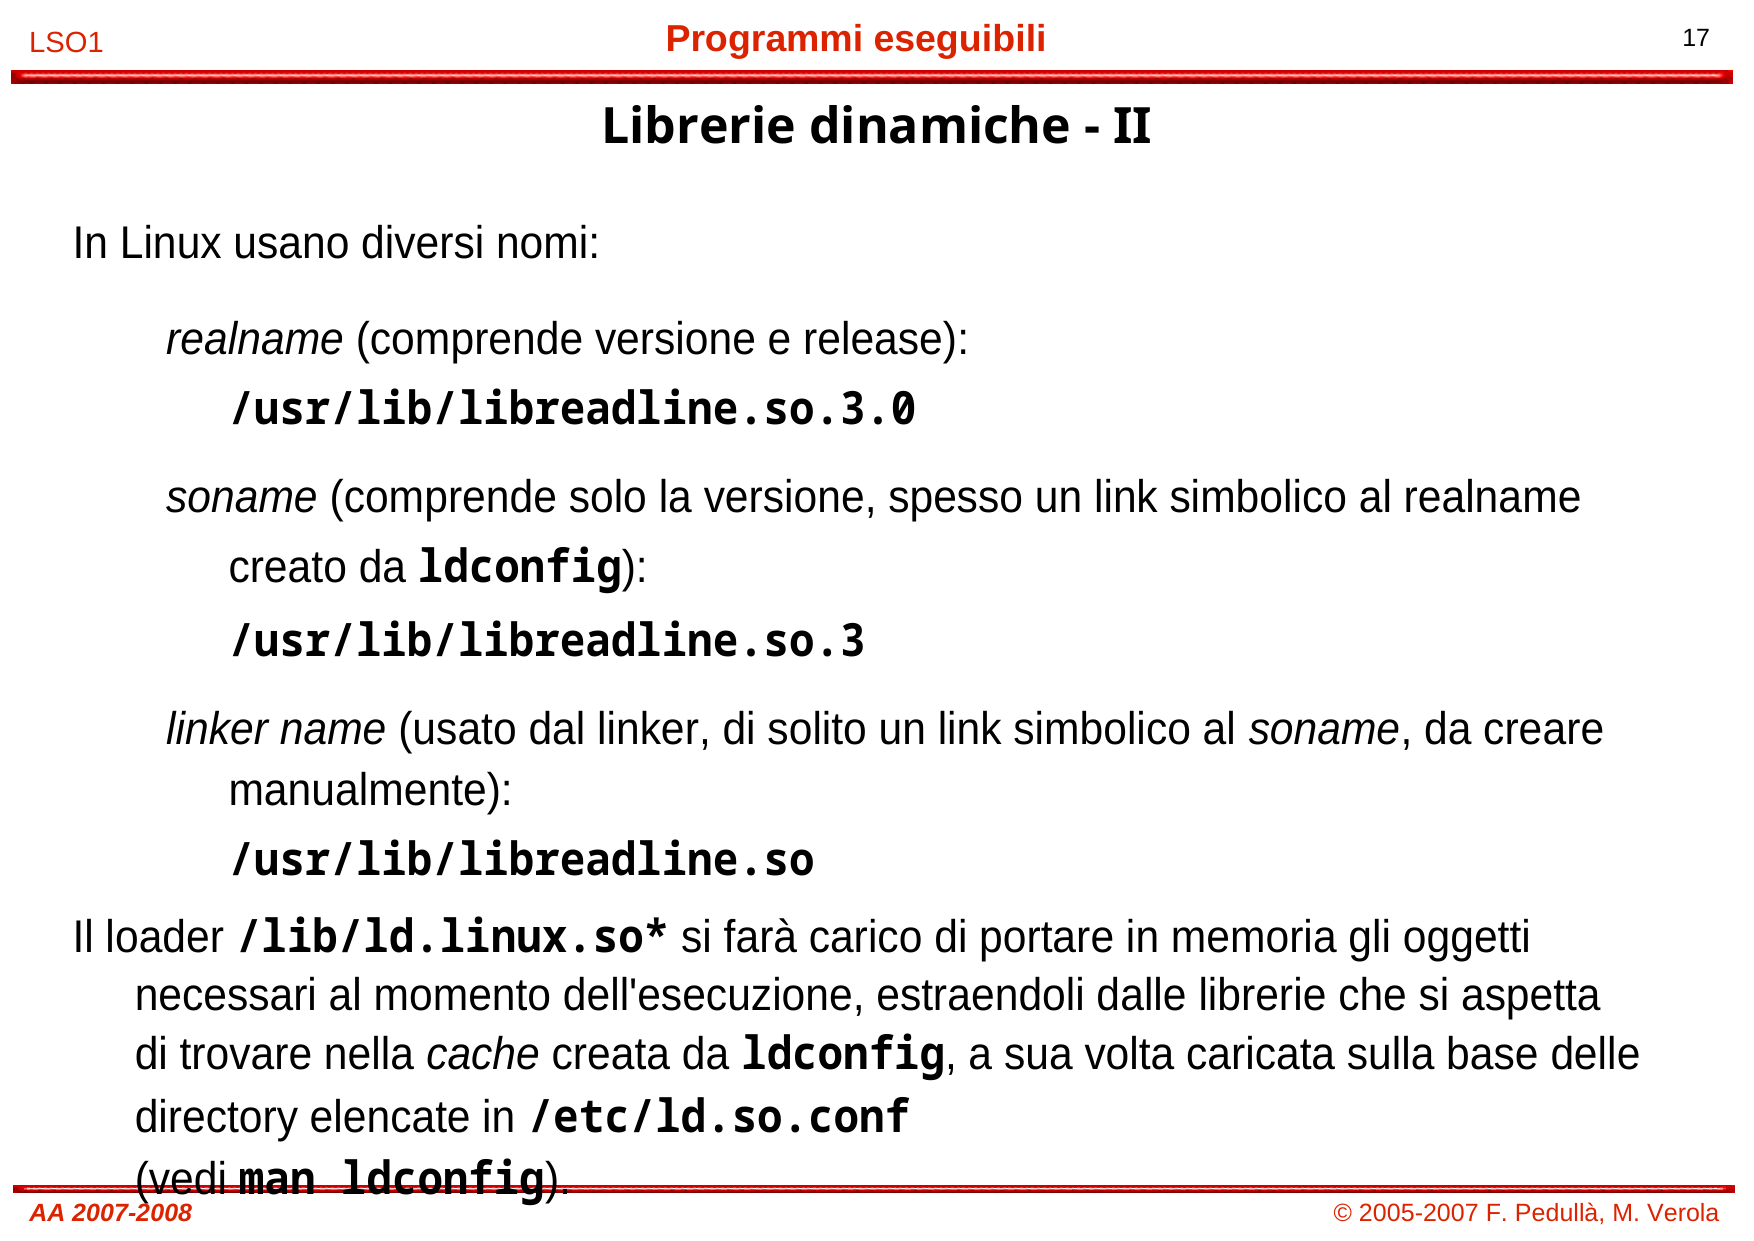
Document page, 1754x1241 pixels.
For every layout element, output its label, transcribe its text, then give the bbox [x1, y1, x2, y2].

picture [214, 1185, 220, 1193]
picture [262, 1185, 268, 1193]
list In Linux usano diversi nomi: realname (comprende versione e release): /usr/lib/libreadline.so.3.0 soname (comprende solo la versione, spesso un link simbolico al realname creato da ldconfig): /usr/lib/libreadline.so.3 linker name (usato dal linker, di solito un link simbolico al soname, da creare manualmente): /usr/lib/libreadline.so Il loader /lib/ld.linux.so* si farà carico di portare in memoria gli oggetti necessari al momento dell'esecuzione, estraendoli dalle librerie che si aspetta di trovare nella cache creata da ldconfig, a sua volta caricata sulla base delle directory elencate in /etc/ld.so.conf (vedi man ldconfig). [55, 205, 1661, 1137]
picture [141, 1185, 156, 1193]
title Librerie dinamiche - II [389, 78, 1364, 174]
picture [224, 1185, 239, 1193]
picture [389, 1185, 398, 1193]
picture [299, 1185, 307, 1193]
picture [11, 70, 1733, 84]
picture [483, 1185, 503, 1193]
picture [555, 1185, 1735, 1193]
picture [161, 1185, 176, 1193]
picture [356, 1185, 371, 1193]
picture [13, 1185, 138, 1193]
picture [451, 1185, 459, 1193]
picture [199, 1185, 210, 1191]
picture [542, 1185, 553, 1193]
picture [313, 1185, 350, 1193]
picture [436, 1185, 444, 1193]
picture [287, 1185, 292, 1193]
picture [401, 1185, 423, 1193]
picture [465, 1185, 477, 1193]
picture [509, 1185, 524, 1193]
picture [176, 1185, 198, 1193]
